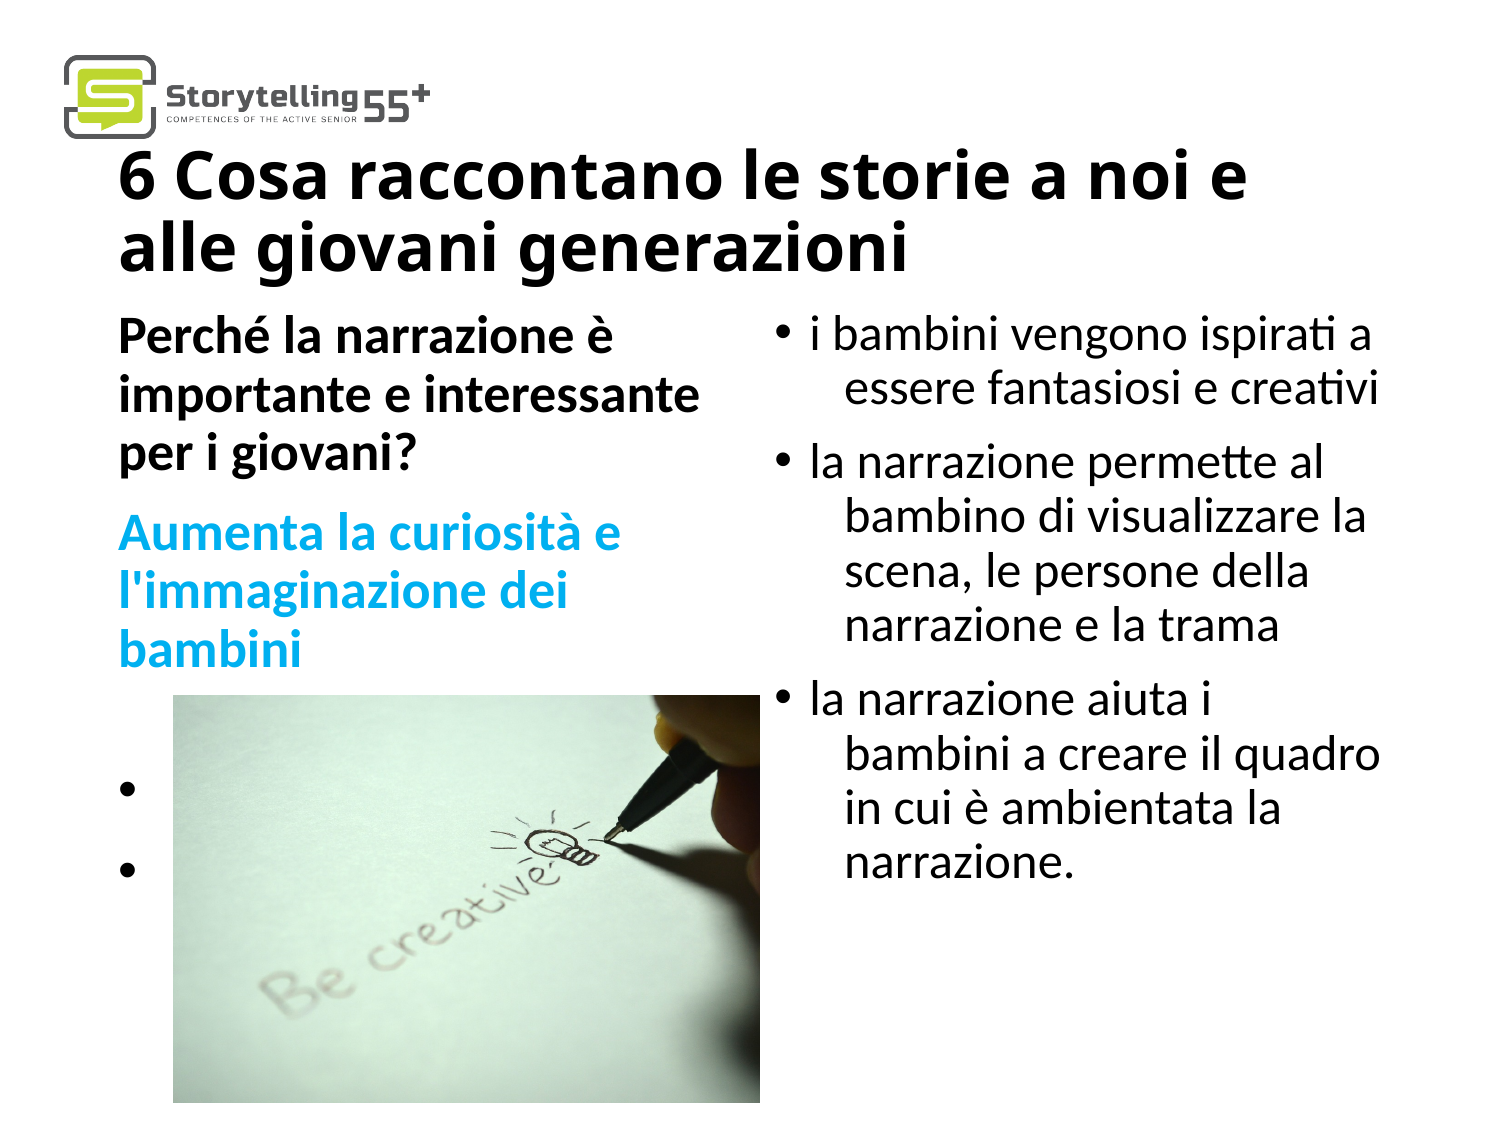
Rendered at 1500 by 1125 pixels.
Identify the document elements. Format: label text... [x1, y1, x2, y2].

title 6 Cosa raccontano le storie a noi e alle giovani generazioni [103, 127, 1397, 300]
picture [64, 55, 430, 139]
picture [173, 695, 760, 1103]
list i bambini vengono ispirati a essere fantasiosi e creativi la narrazione permette al bambino di visualizzare la scena, le persone della narrazione e la trama la narrazione aiuta i bambini a creare il quadro in cui è ambientata la narrazione. [759, 299, 1397, 1014]
list Perché la narrazione è importante e interessante per i giovani? Aumenta la curiosità e l'immaginazione dei bambini [103, 299, 741, 1014]
